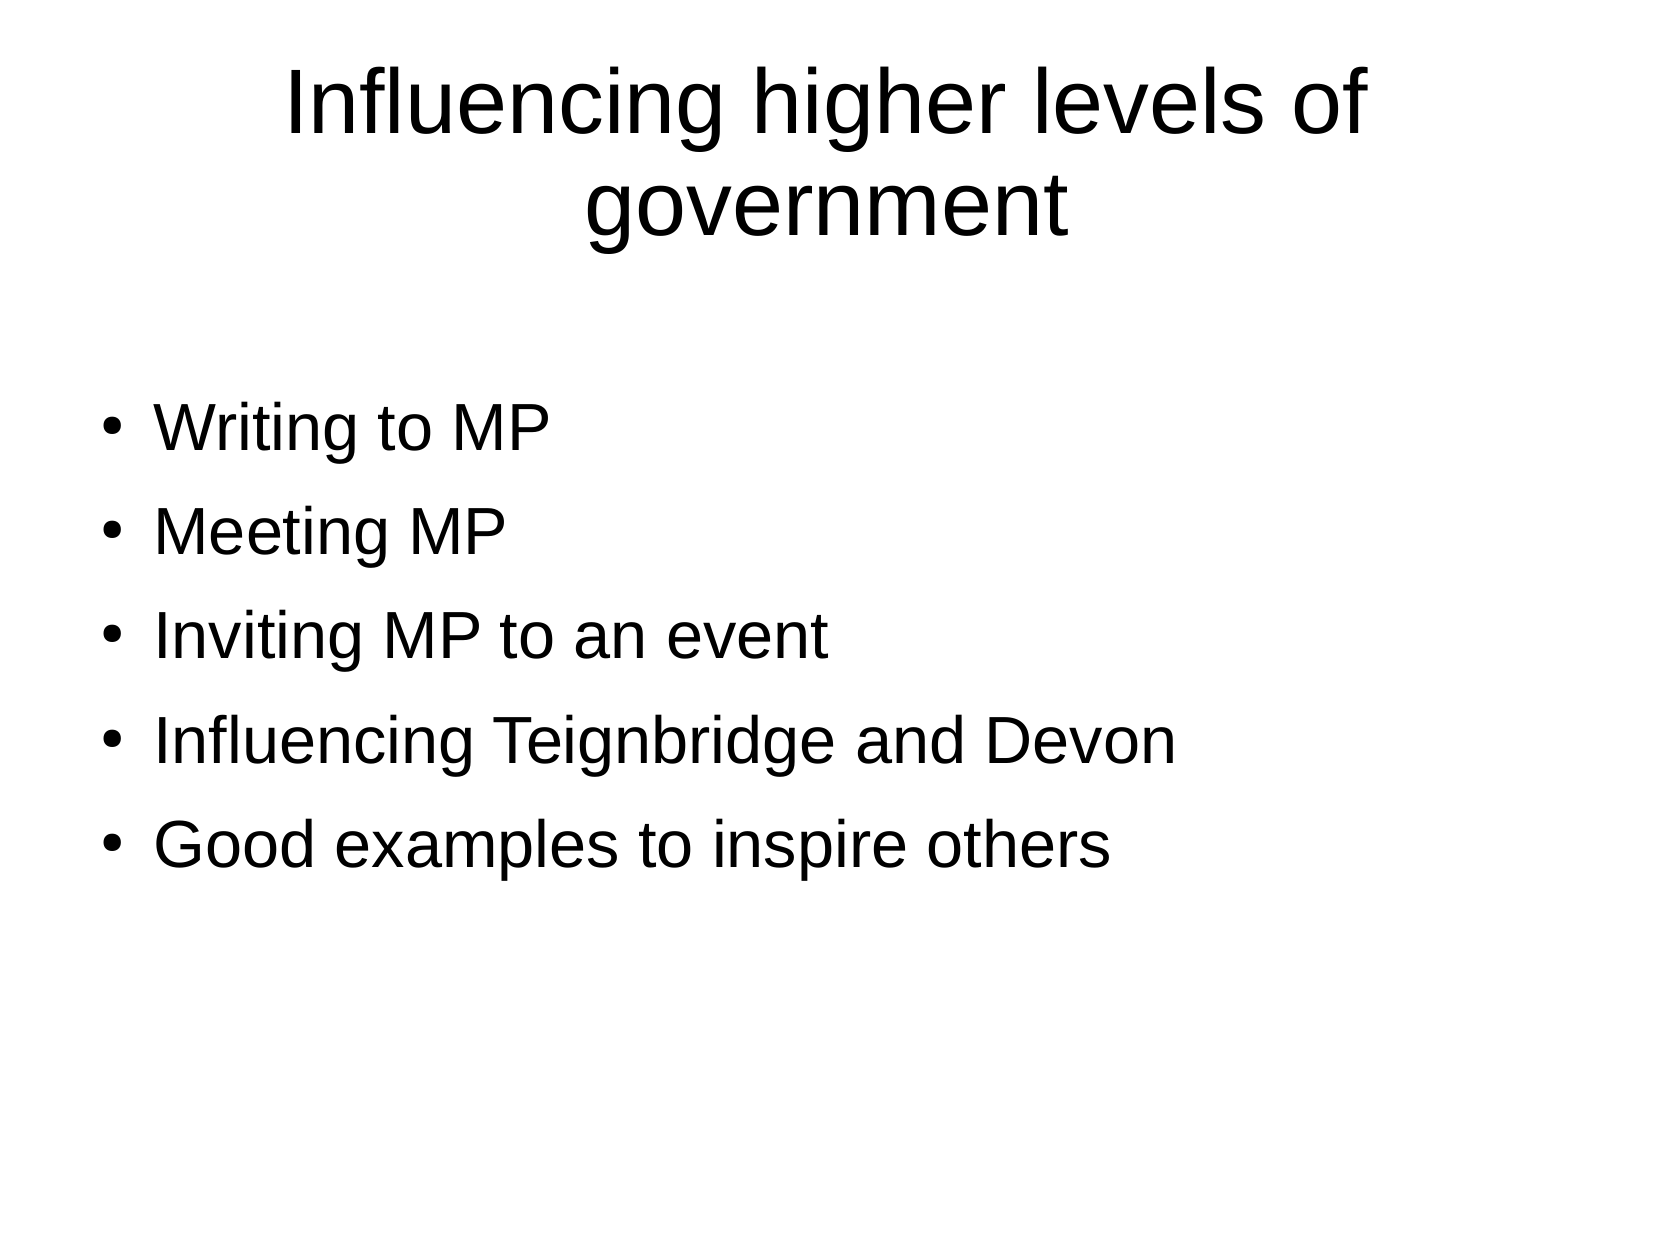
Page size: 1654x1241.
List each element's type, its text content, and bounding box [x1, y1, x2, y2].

list Writing to MP Meeting MP Inviting MP to an event Influencing Teignbridge and Devon Good examples to inspire others [82, 389, 1571, 1010]
title Influencing higher levels of government [82, 49, 1571, 257]
